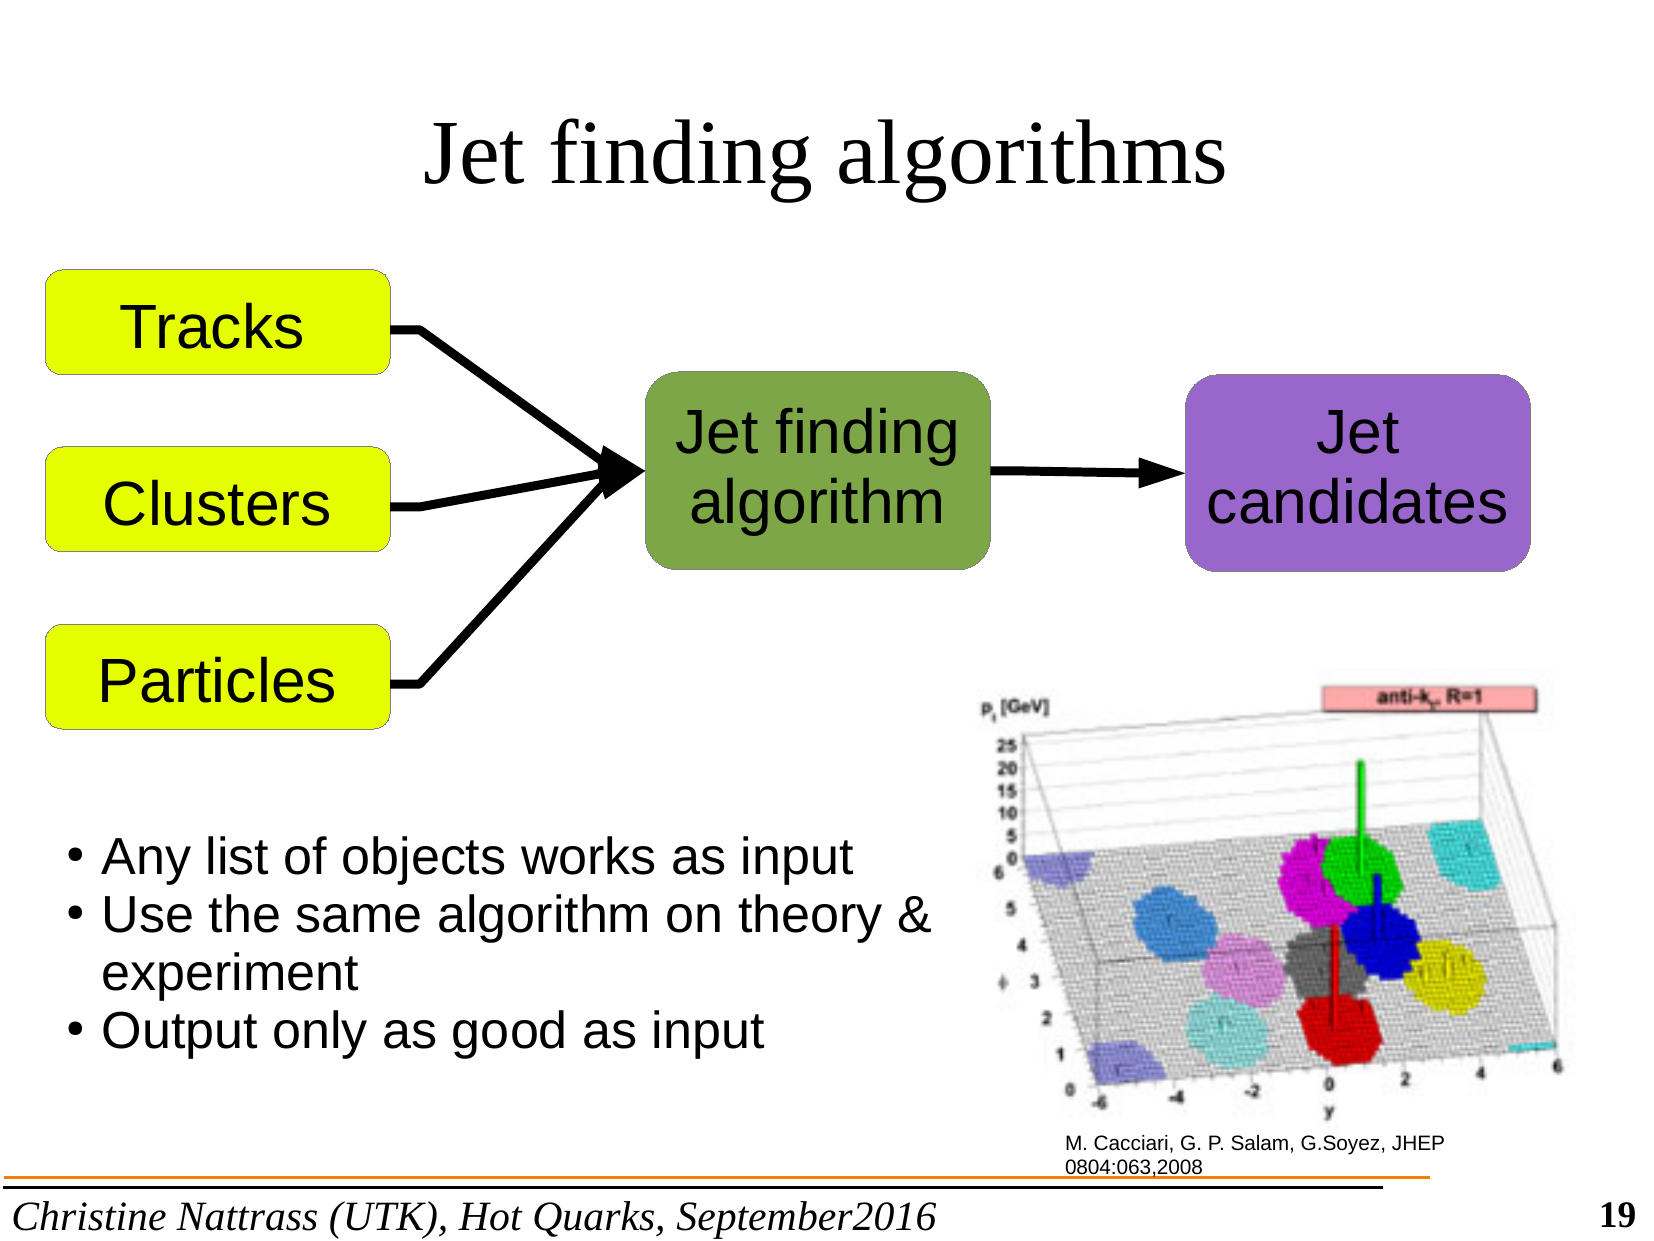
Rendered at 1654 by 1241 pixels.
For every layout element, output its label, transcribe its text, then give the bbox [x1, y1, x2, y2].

text_box [646, 545, 990, 570]
text_box M. Cacciari, G. P. Salam, G.Soyez, JHEP 0804:063,2008 [1050, 1124, 1603, 1164]
text_box [1185, 545, 1530, 572]
picture [975, 668, 1576, 1140]
text_box [45, 624, 390, 639]
text_box [1191, 374, 1525, 389]
text_box Any list of objects works as input Use the same algorithm on theory & experiment Output only as good as input [51, 819, 975, 1087]
text_box [45, 446, 390, 461]
text_box [45, 269, 391, 375]
text_box Tracks [105, 284, 376, 390]
text_box Jet candidates [1185, 389, 1531, 545]
title Jet finding algorithms [82, 49, 1571, 257]
text_box Jet finding algorithm [645, 389, 991, 545]
text_box Particles [45, 639, 391, 745]
text_box Clusters [45, 461, 391, 567]
text_box [649, 371, 987, 389]
